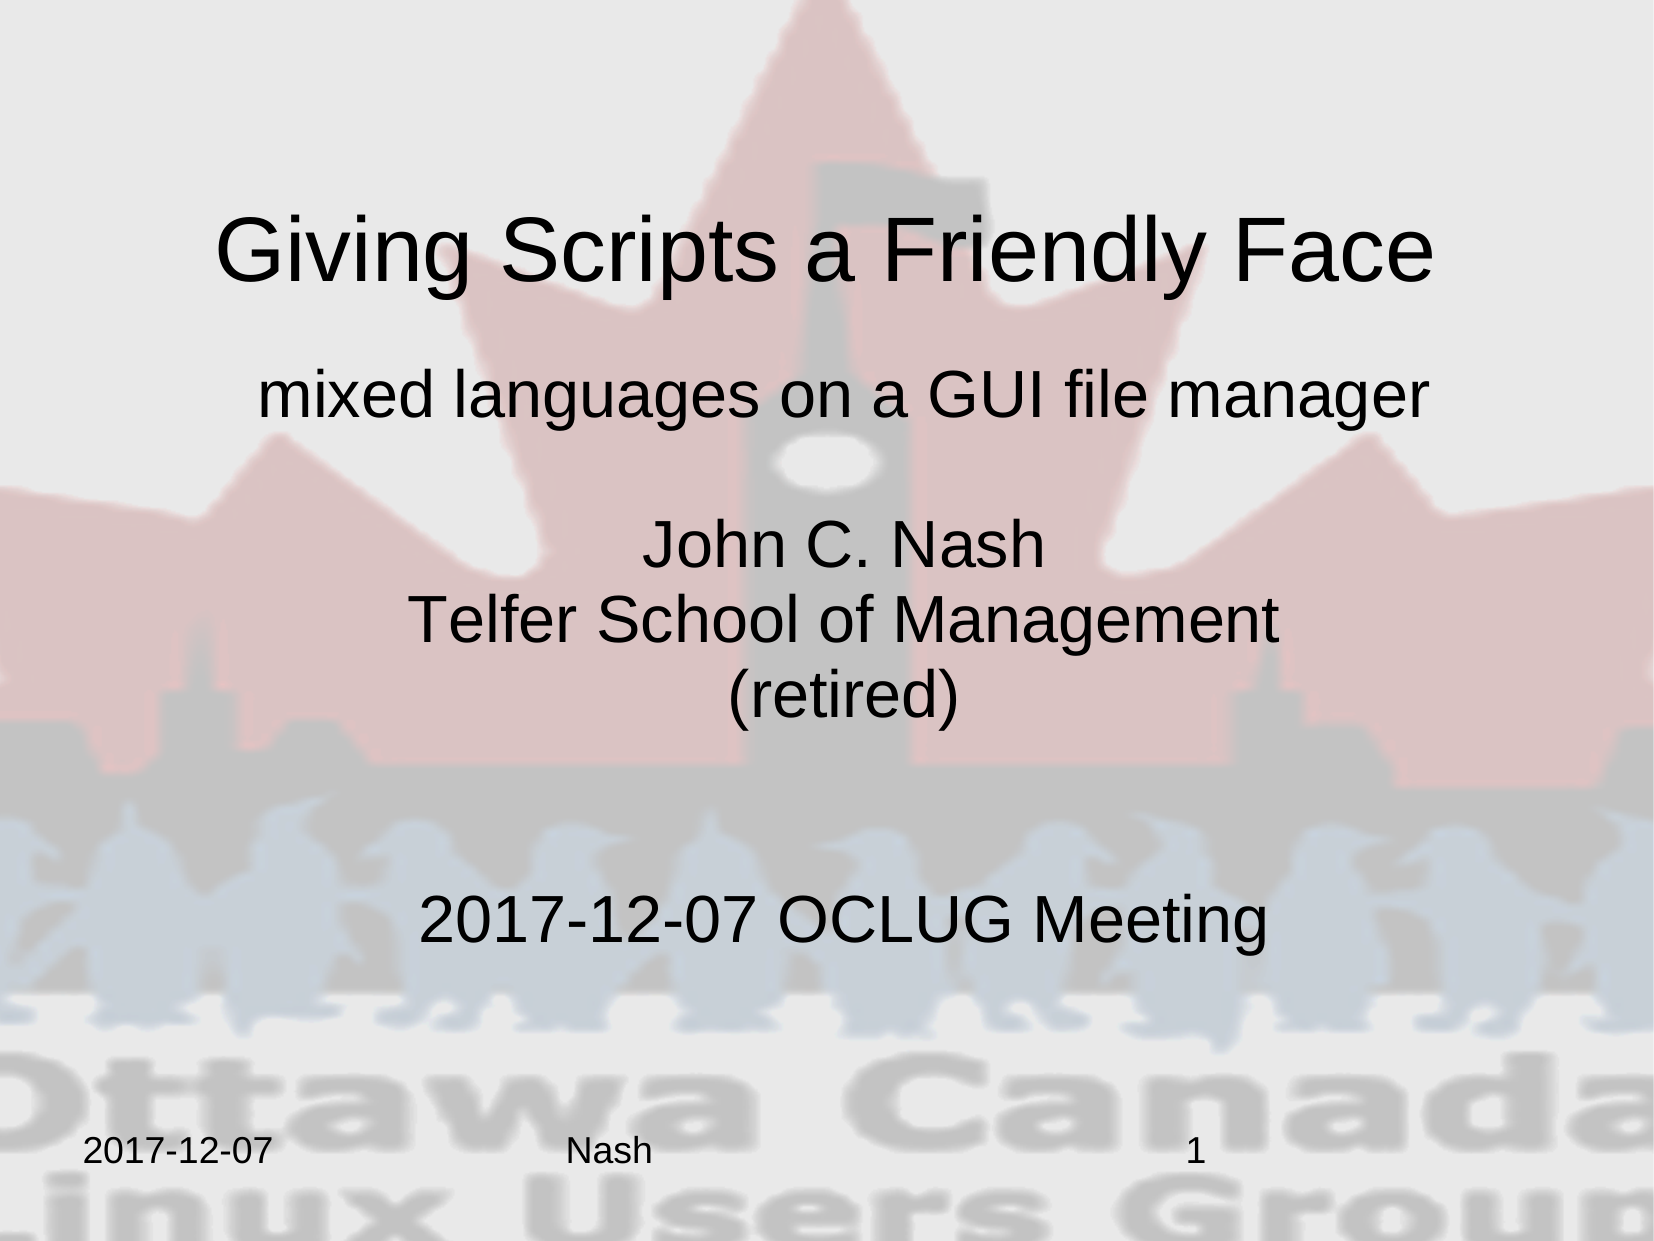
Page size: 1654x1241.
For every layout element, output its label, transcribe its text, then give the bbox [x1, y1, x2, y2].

picture [0, 0, 1654, 1241]
subtitle mixed languages on a GUI file manager John C. Nash Telfer School of Management (retired) 2017-12-07 OCLUG Meeting [100, 330, 1589, 981]
title Giving Scripts a Friendly Face [82, 144, 1571, 352]
